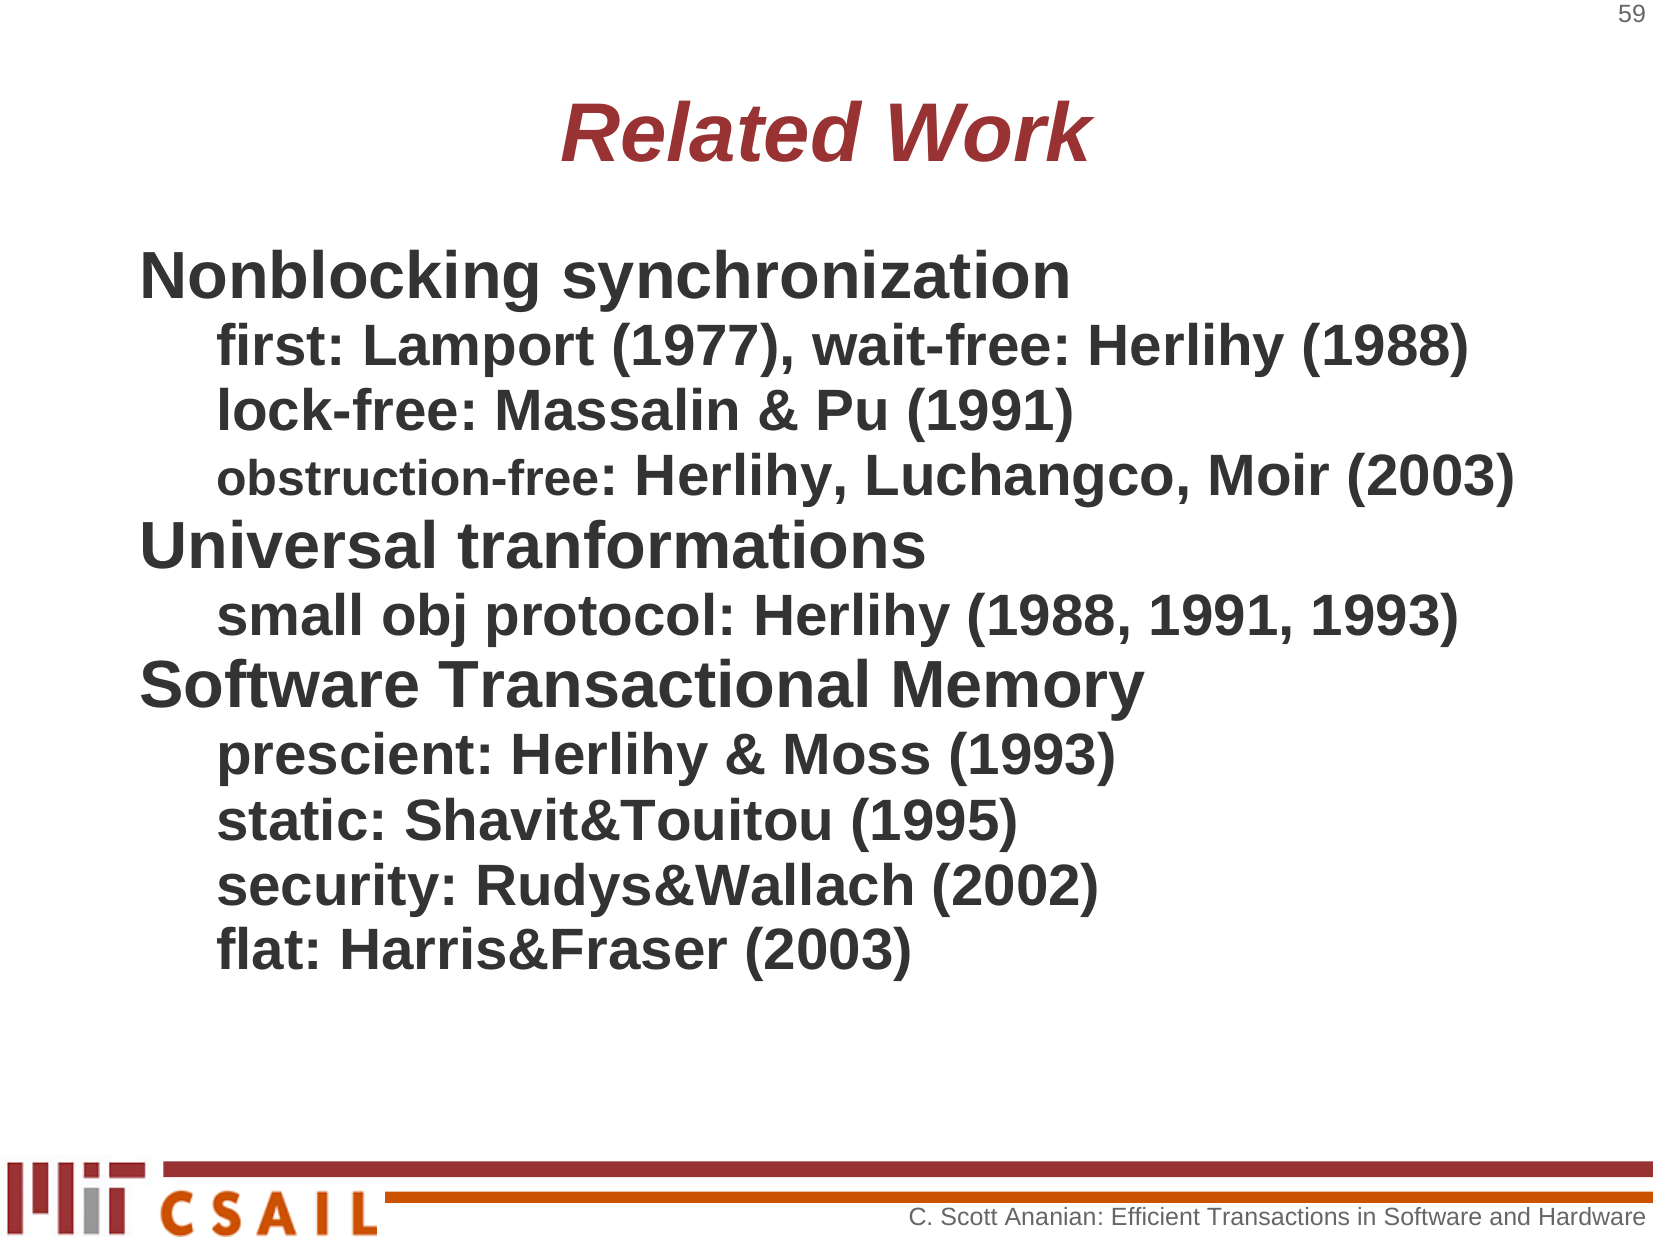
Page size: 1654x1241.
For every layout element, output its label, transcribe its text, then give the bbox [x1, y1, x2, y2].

title Related Work [52, 28, 1601, 237]
list Nonblocking synchronization first: Lamport (1977), wait-free: Herlihy (1988) lock-free: Massalin & Pu (1991) obstruction-free: Herlihy, Luchangco, Moir (2003) Universal tranformations small obj protocol: Herlihy (1988, 1991, 1993) Software Transactional Memory prescient: Herlihy & Moss (1993) static: Shavit&Touitou (1995) security: Rudys&Wallach (2002) flat: Harris&Fraser (2003) [121, 237, 1561, 1133]
picture [0, 1155, 377, 1237]
